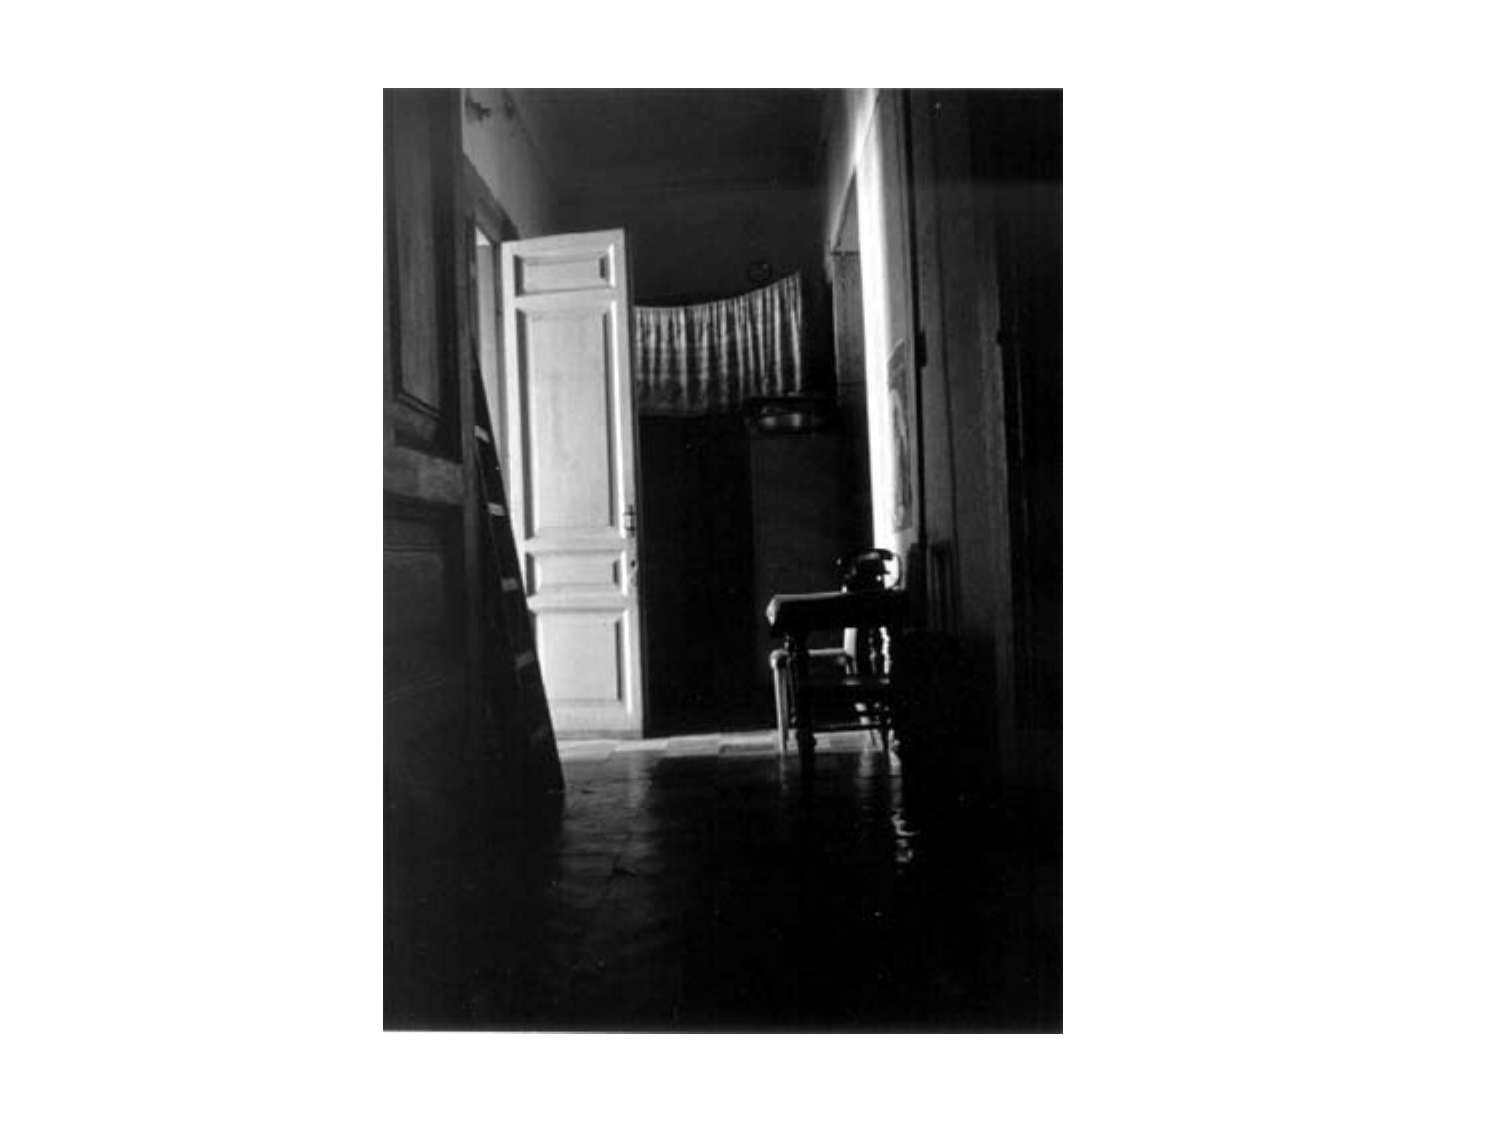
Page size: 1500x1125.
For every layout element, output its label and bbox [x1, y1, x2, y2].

picture [383, 88, 1063, 1034]
